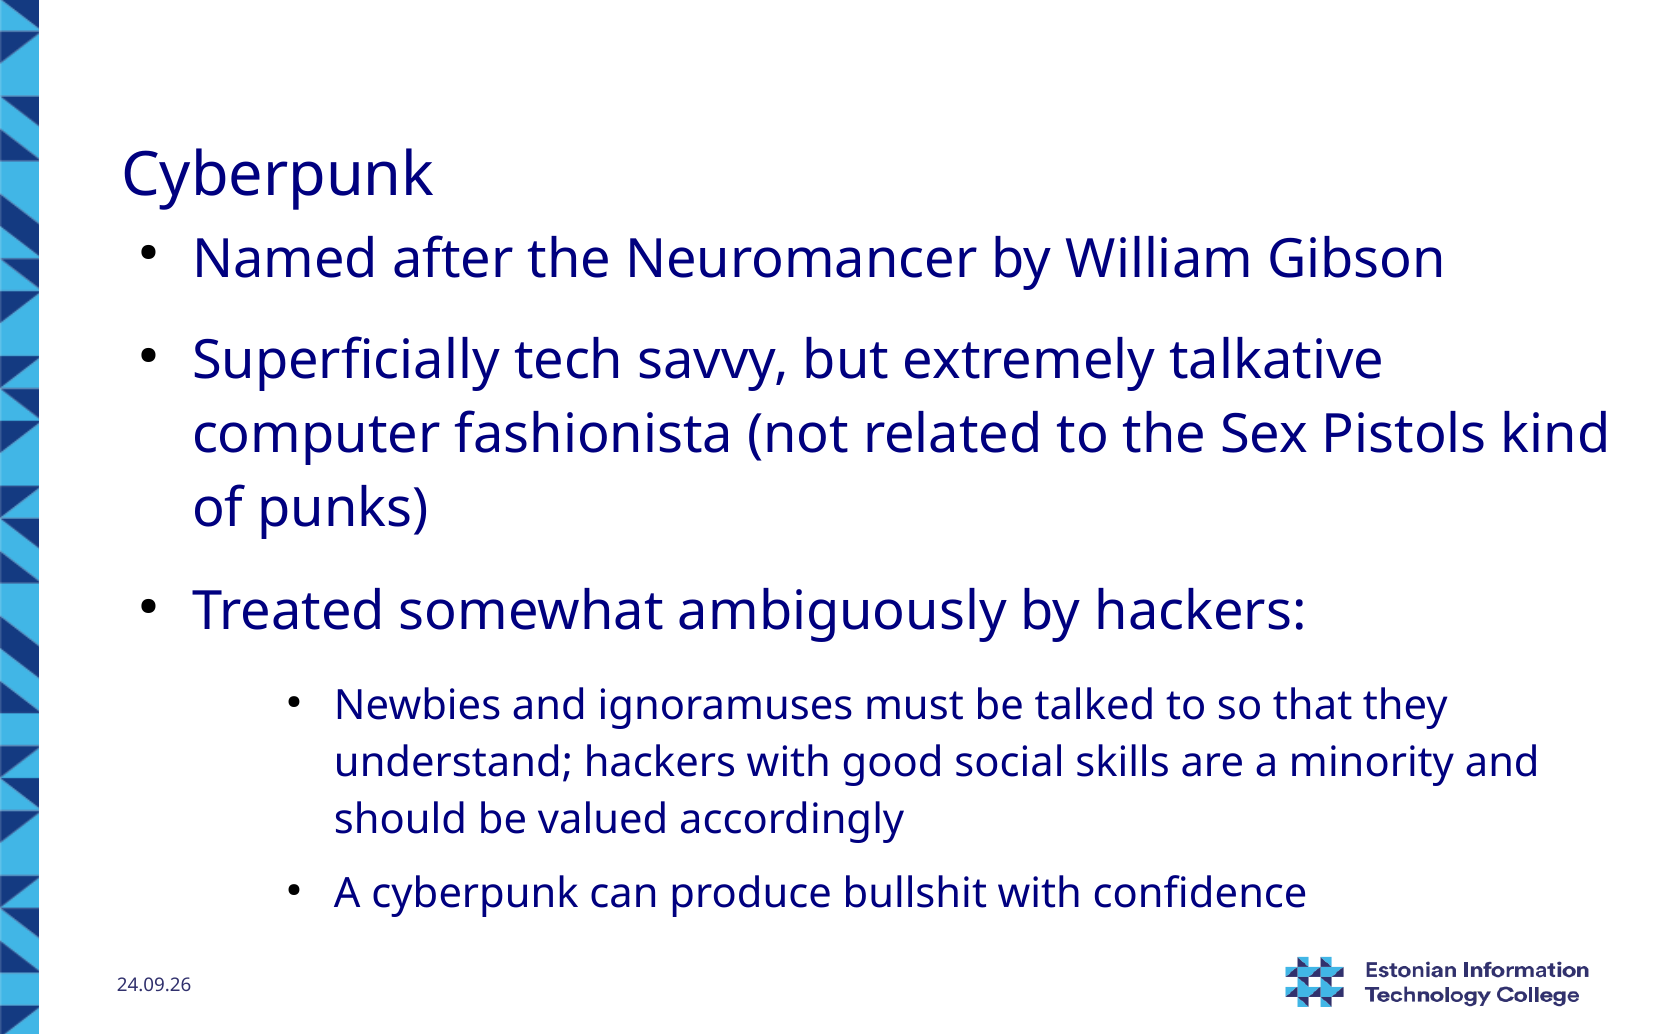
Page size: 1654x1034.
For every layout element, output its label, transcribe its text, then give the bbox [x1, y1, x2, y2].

title Cyberpunk [121, 85, 1534, 222]
list Named after the Neuromancer by William Gibson Superficially tech savvy, but extremely talkative computer fashionista (not related to the Sex Pistols kind of punks) Treated somewhat ambiguously by hackers: Newbies and ignoramuses must be talked to so that they understand; hackers with good social skills are a minority and should be valued accordingly A cyberpunk can produce bullshit with confidence [121, 222, 1625, 1008]
